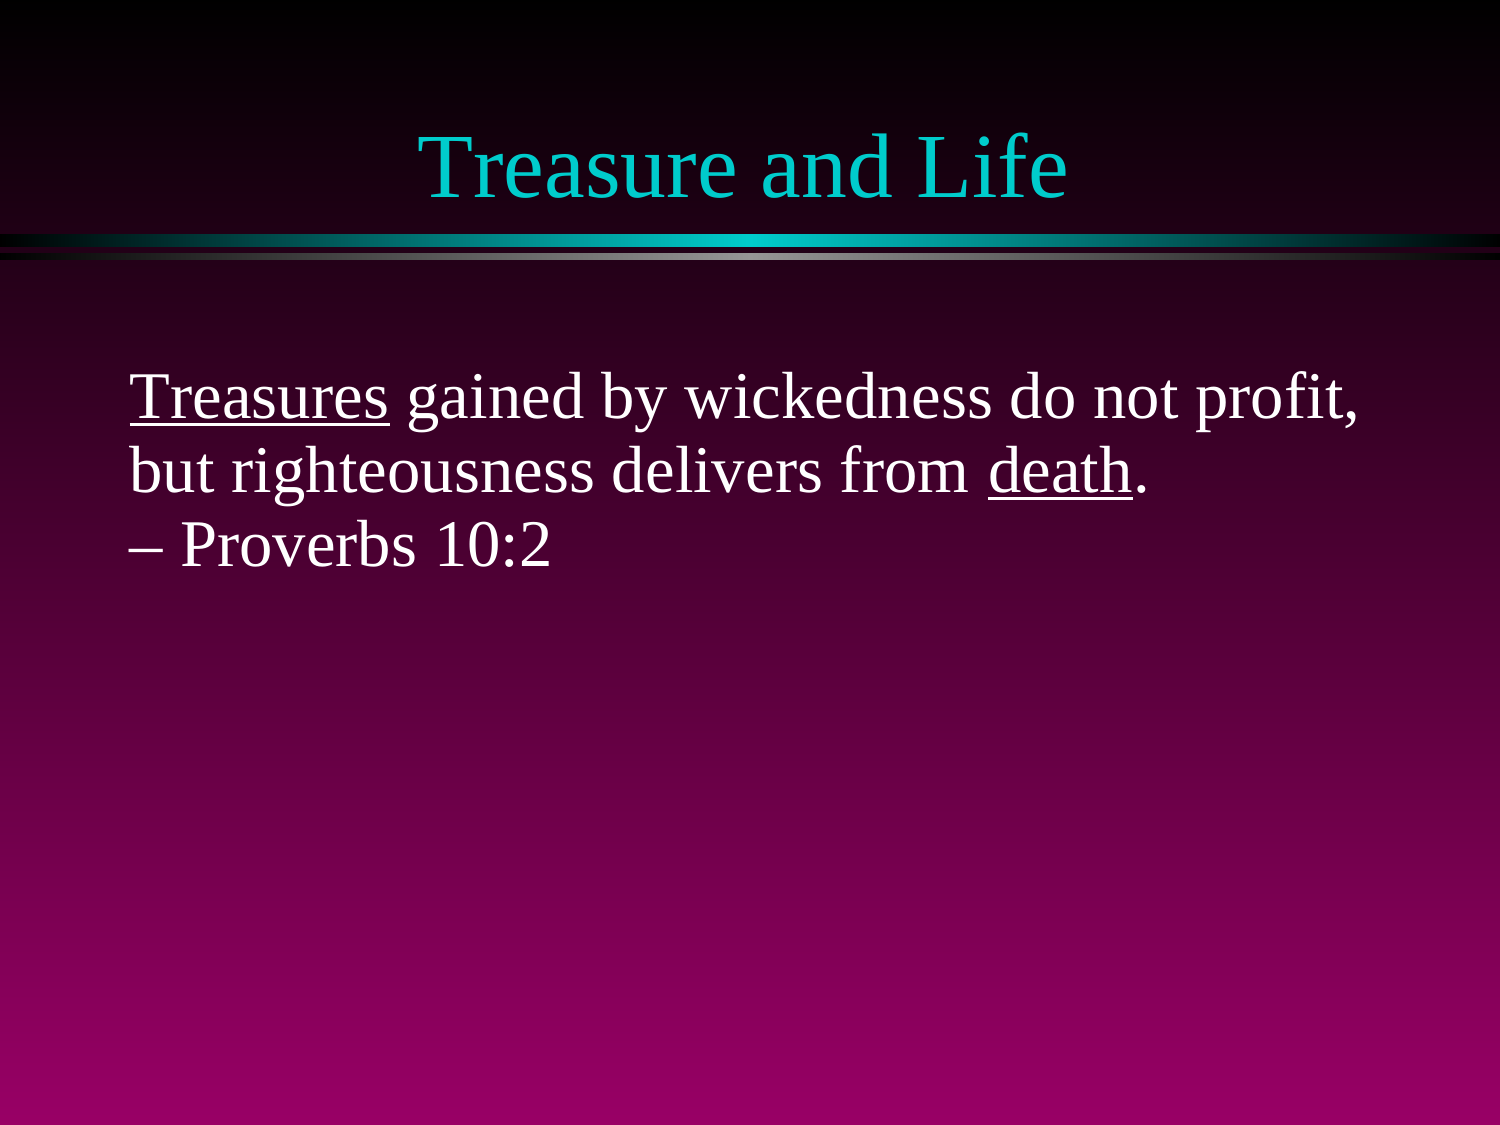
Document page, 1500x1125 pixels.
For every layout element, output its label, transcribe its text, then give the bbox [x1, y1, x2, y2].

text_box Treasures gained by wickedness do not profit, but righteousness delivers from death. – Proverbs 10:2 [114, 351, 1395, 589]
title Treasure and Life [99, 37, 1388, 225]
